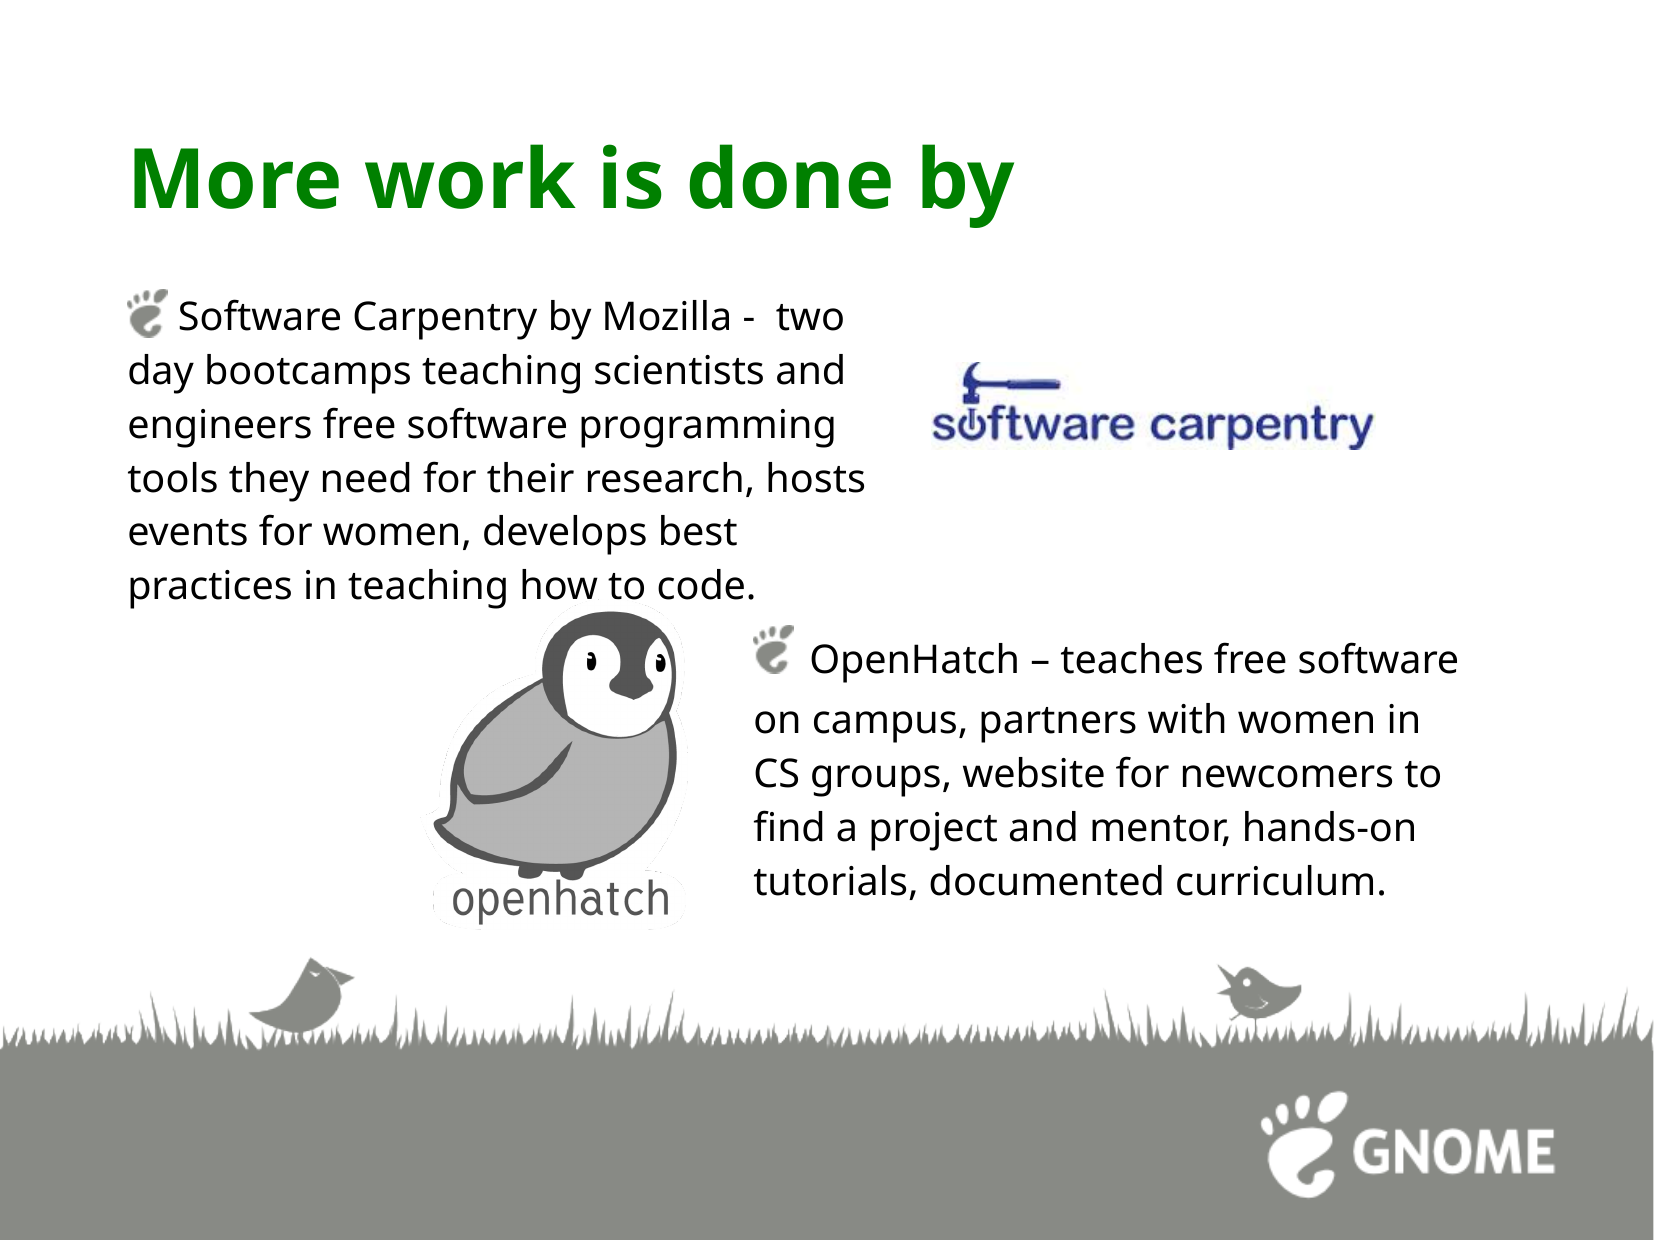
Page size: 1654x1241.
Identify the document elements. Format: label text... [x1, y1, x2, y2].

text_box More work is done by [112, 112, 1654, 239]
picture [0, 0, 1654, 1241]
text_box OpenHatch – teaches free software on campus, partners with women in CS groups, website for newcomers to find a project and mentor, hands-on tutorials, documented curriculum. [738, 599, 1489, 997]
text_box Software Carpentry by Mozilla - two day bootcamps teaching scientists and engineers free software programming tools they need for their research, hosts events for women, develops best practices in teaching how to code. [112, 277, 901, 676]
